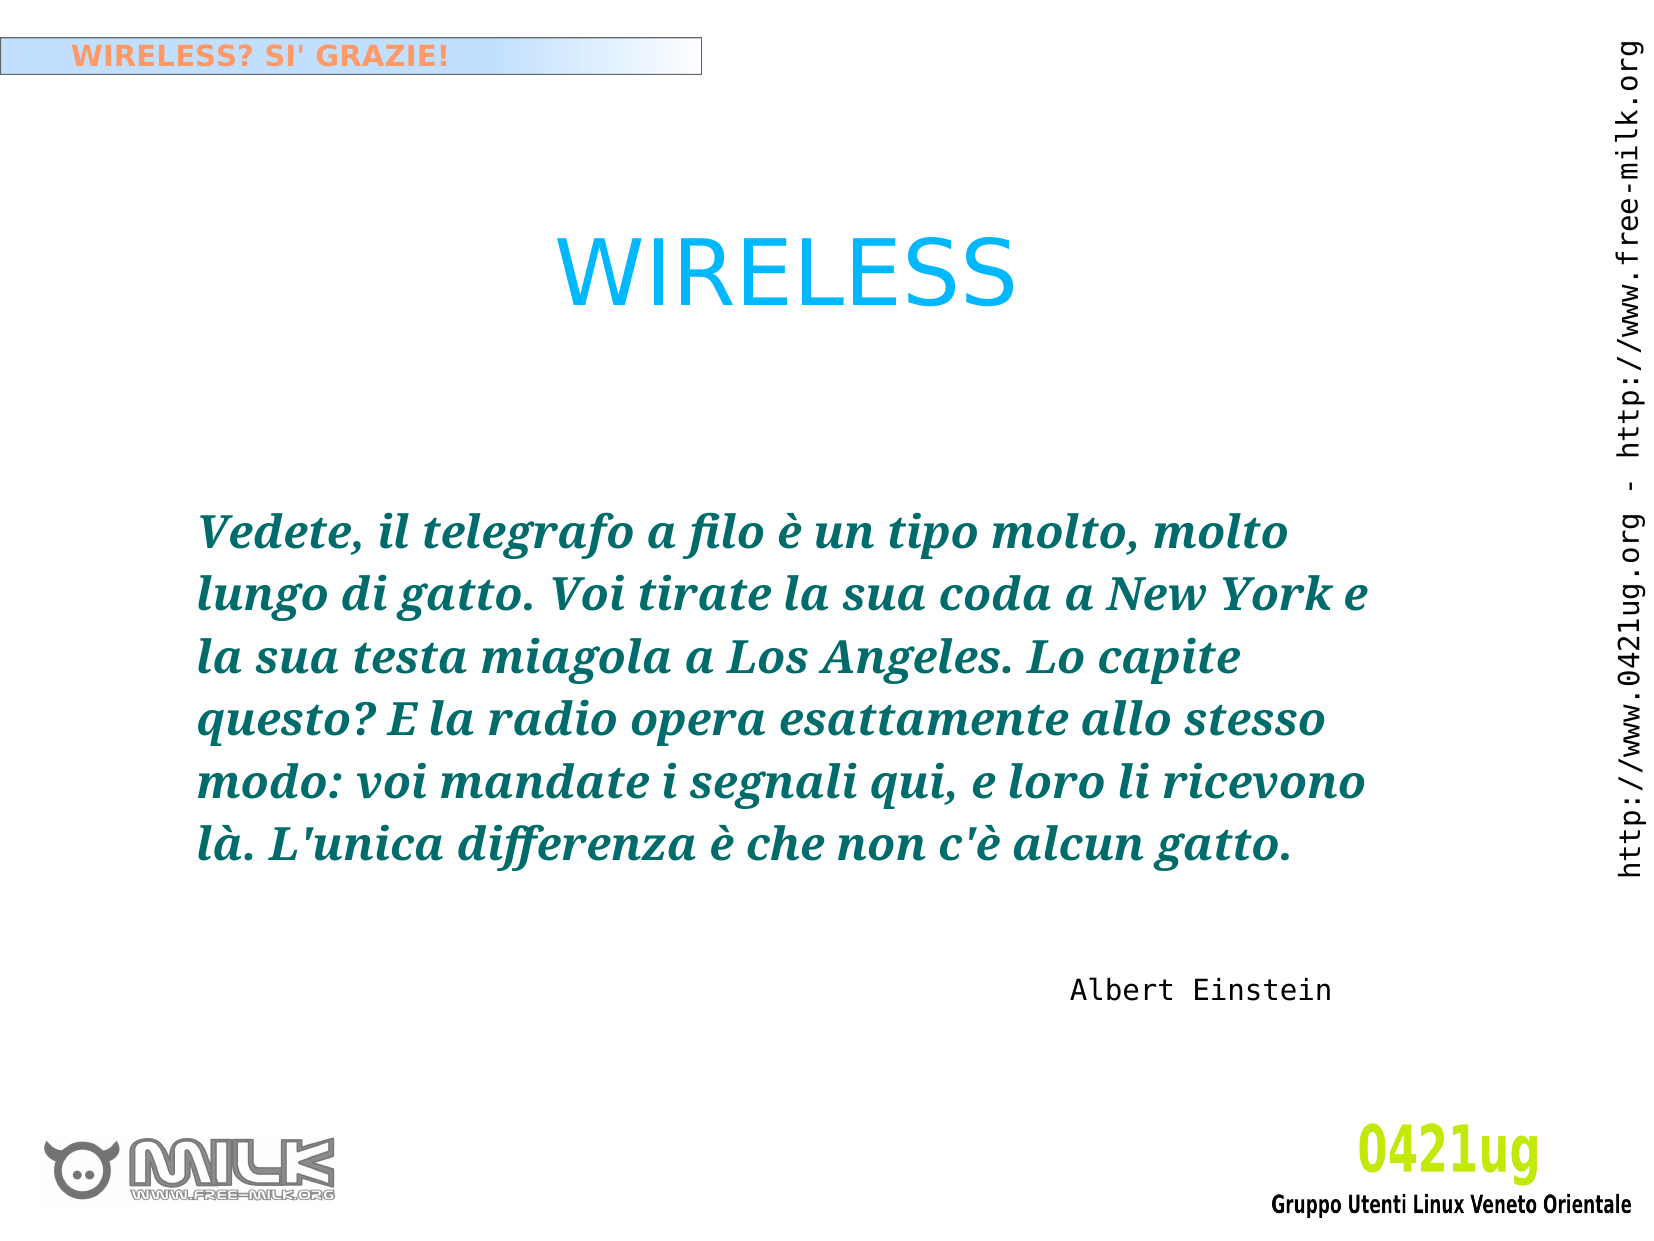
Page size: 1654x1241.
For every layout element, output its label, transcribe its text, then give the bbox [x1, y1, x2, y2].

text_box Vedete, il telegrafo a filo è un tipo molto, molto lungo di gatto. Voi tirate la sua coda a New York e la sua testa miagola a Los Angeles. Lo capite questo? E la radio opera esattamente allo stesso modo: voi mandate i segnali qui, e loro li ricevono là. L'unica differenza è che non c'è alcun gatto. [196, 499, 1383, 937]
text_box Albert Einstein [961, 973, 1441, 1008]
picture [1272, 1123, 1631, 1218]
title WIRELESS [28, 112, 1546, 434]
picture [40, 1133, 338, 1205]
